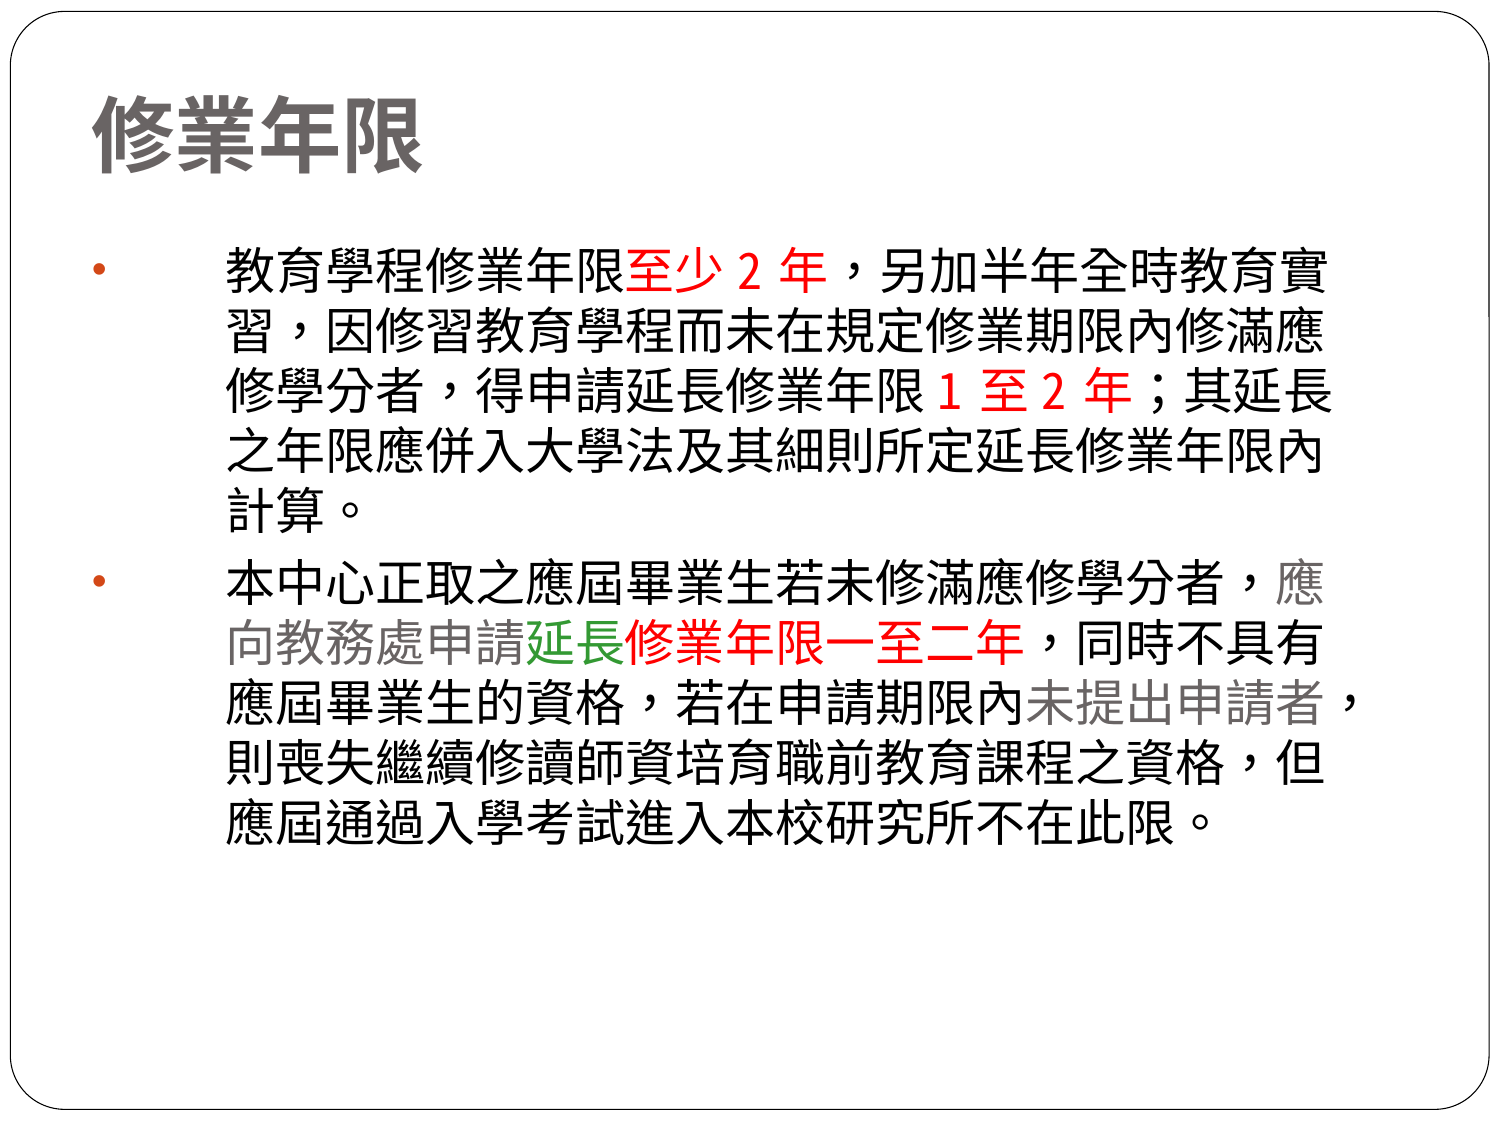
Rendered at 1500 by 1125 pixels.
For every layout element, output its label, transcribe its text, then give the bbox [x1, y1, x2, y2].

title 修業年限 [76, 30, 1427, 199]
list 教育學程修業年限至少2年，另加半年全時教育實習，因修習教育學程而未在規定修業期限內修滿應修學分者，得申請延長修業年限1至2年；其延長之年限應併入大學法及其細則所定延長修業年限內計算。 本中心正取之應屆畢業生若未修滿應修學分者，應向教務處申請延長修業年限一至二年，同時不具有應屆畢業生的資格，若在申請期限內未提出申請者，則喪失繼續修讀師資培育職前教育課程之資格，但應屆通過入學考試進入本校研究所不在此限。 [76, 231, 1375, 944]
